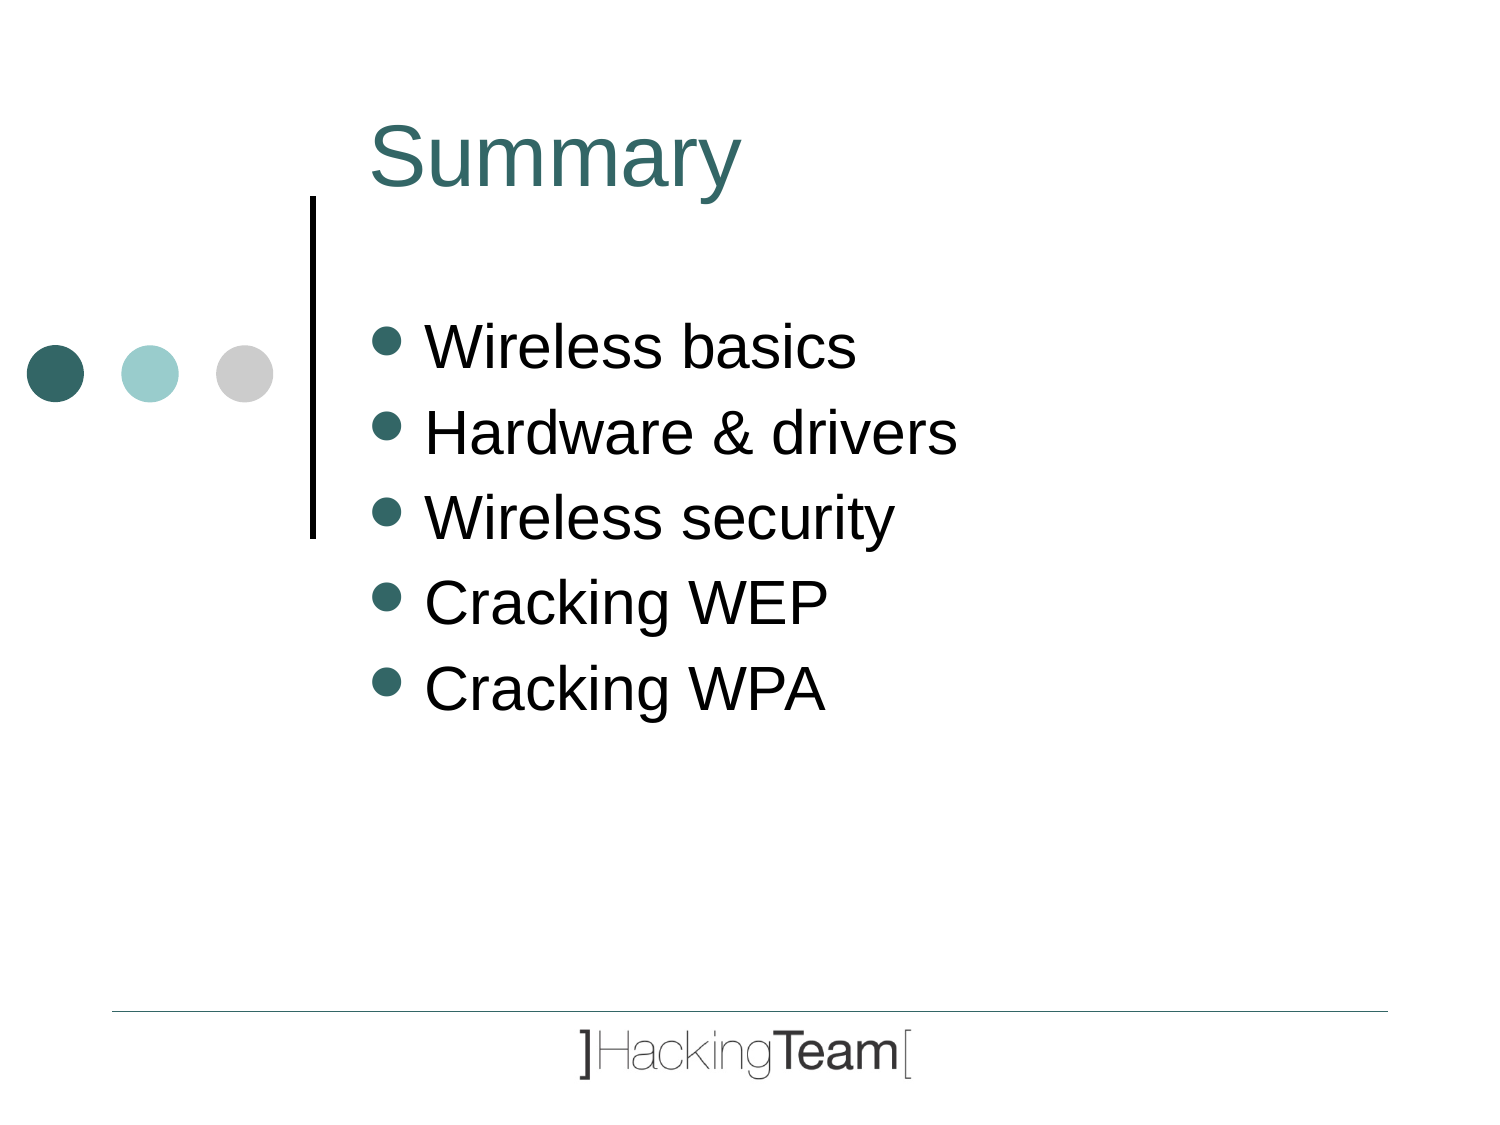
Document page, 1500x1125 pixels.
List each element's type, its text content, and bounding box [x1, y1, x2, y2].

picture [574, 1041, 916, 1084]
list Wireless basics Hardware & drivers Wireless security Cracking WEP Cracking WPA [249, 312, 1401, 1041]
title Summary [249, 38, 1401, 275]
